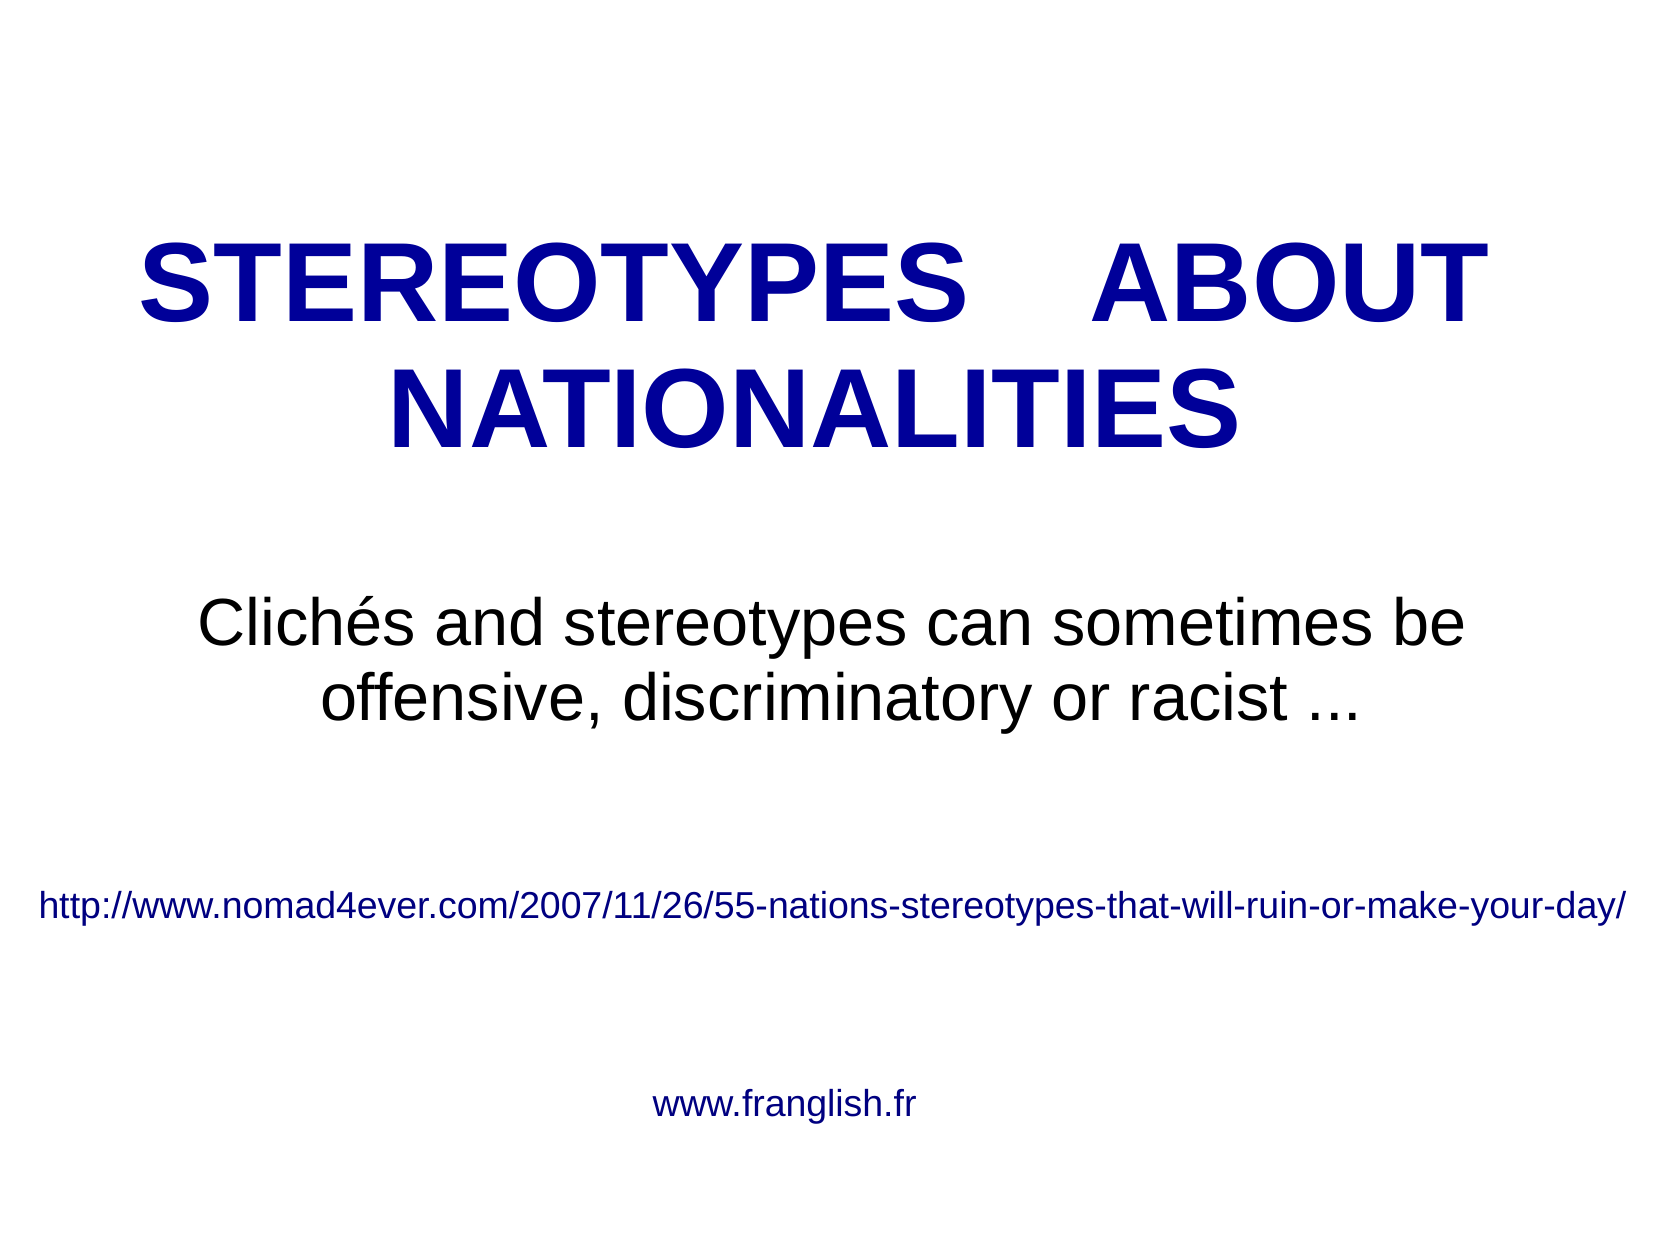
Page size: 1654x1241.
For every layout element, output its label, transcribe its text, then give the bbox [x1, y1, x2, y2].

text_box www.franglish.fr [612, 1074, 957, 1146]
title STEREOTYPES ABOUT NATIONALITIES [70, 219, 1559, 290]
subtitle Clichés and stereotypes can sometimes be offensive, discriminatory or racist ... http://www.nomad4ever.com/2007/11/26/55-nations-stereotypes-that-will-ruin-or-make-your-day/ [35, 290, 1630, 1109]
